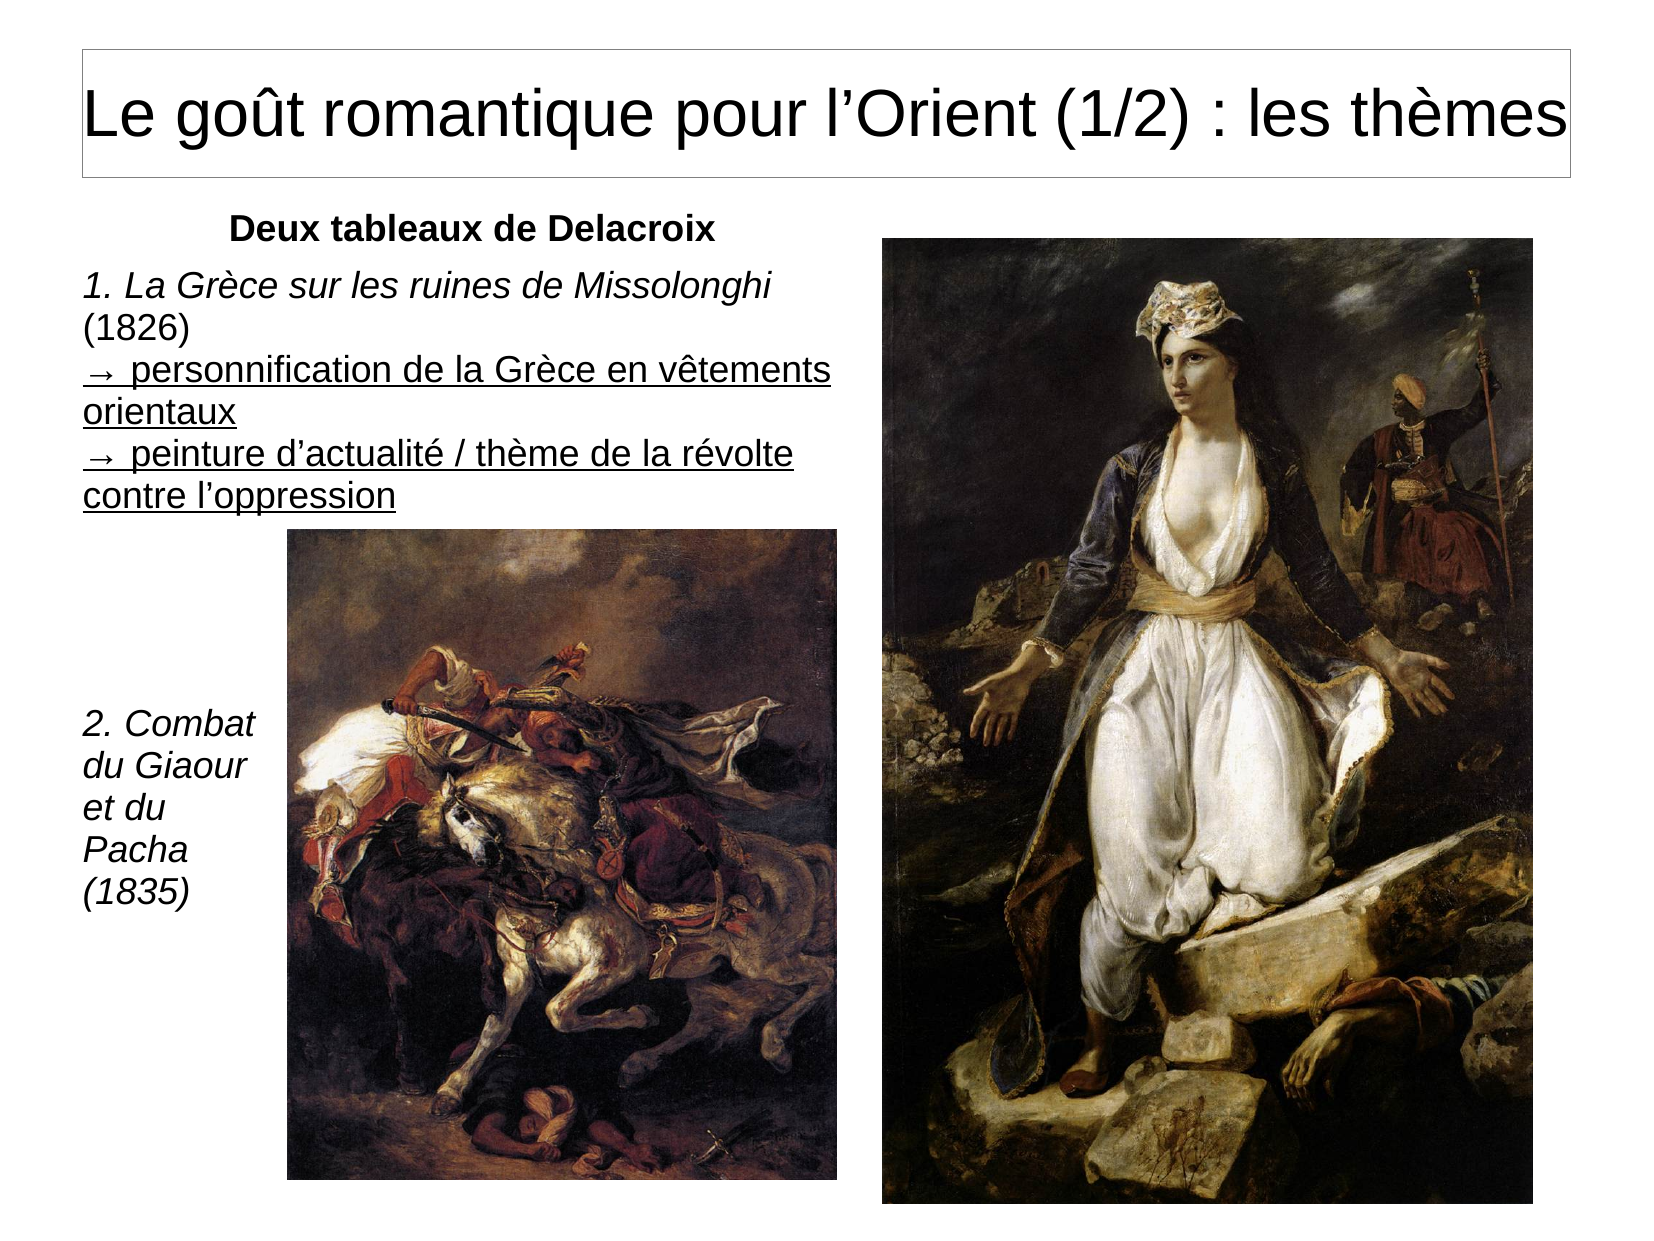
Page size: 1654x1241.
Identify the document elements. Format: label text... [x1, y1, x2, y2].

list Deux tableaux de Delacroix 1. La Grèce sur les ruines de Missolonghi (1826) → personnification de la Grèce en vêtements orientaux → peinture d’actualité / thème de la révolte contre l’oppression 2. Combat du Giaour et du Pacha (1835) [82, 207, 863, 913]
picture [882, 238, 1533, 1205]
title Le goût romantique pour l’Orient (1/2) : les thèmes [82, 49, 1571, 178]
picture [287, 529, 837, 1180]
